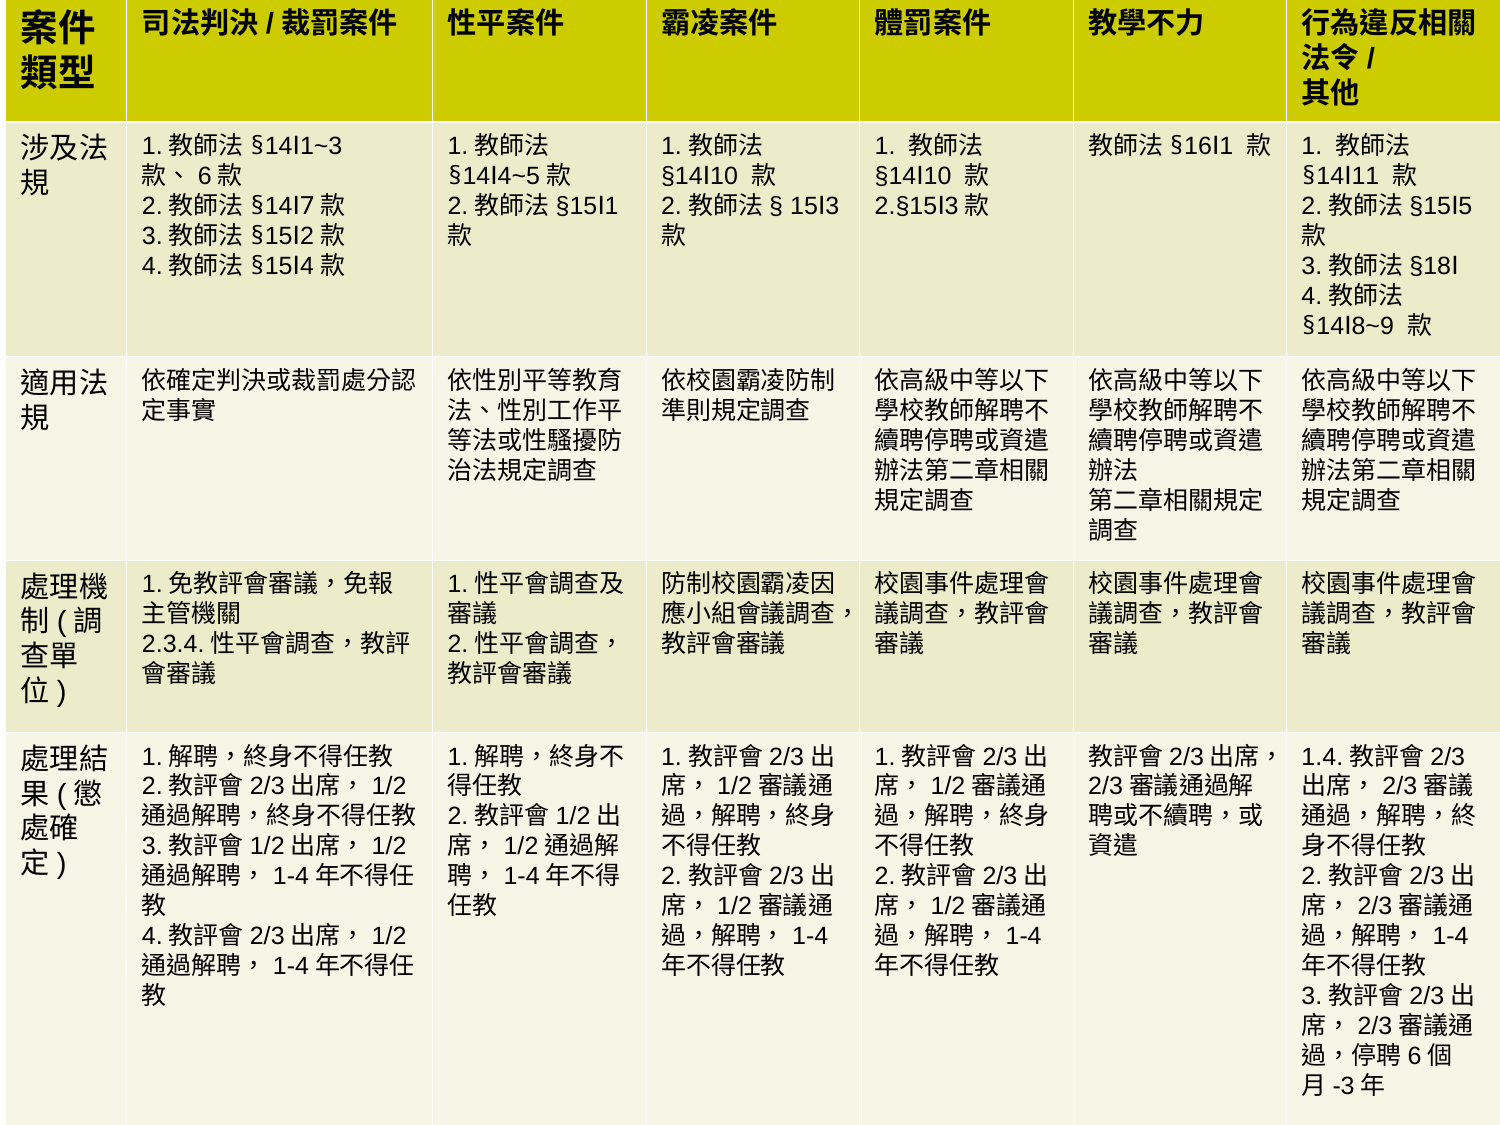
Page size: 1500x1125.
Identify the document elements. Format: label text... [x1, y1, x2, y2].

table_cell 1.教師法§14Ⅰ1~3款、6款 2.教師法§14Ⅰ7款 3.教師法§15Ⅰ2款 4.教師法§15Ⅰ4款 [127, 123, 432, 356]
table_cell 涉及法規 [6, 123, 126, 356]
table_header 案件類型 [6, 0, 126, 121]
table_cell 依確定判決或裁罰處分認定事實 [127, 357, 432, 560]
table_cell 防制校園霸凌因應小組會議調查，教評會審議 [647, 561, 859, 732]
table_header 行為違反相關法令/ 其他 [1287, 0, 1500, 121]
table_cell 處理機制(調查單位) [6, 561, 126, 732]
table_cell 依高級中等以下學校教師解聘不續聘停聘或資遣辦法第二章相關規定調查 [860, 357, 1073, 560]
table_cell 1.教師法§14Ⅰ10 款 2.教師法§ 15Ⅰ3款 [647, 123, 859, 356]
table_cell 依高級中等以下學校教師解聘不續聘停聘或資遣辦法第二章相關規定調查 [1287, 357, 1500, 560]
table_cell 1.免教評會審議，免報主管機關 2.3.4.性平會調查，教評會審議 [127, 561, 432, 732]
table_header 司法判決/裁罰案件 [127, 0, 432, 121]
table_cell 1.解聘，終身不得任教 2.教評會1/2出席，1/2通過解聘，1-4年不得任教 [433, 733, 646, 1125]
table_header 霸凌案件 [647, 0, 859, 121]
table_cell 1.性平會調查及審議 2.性平會調查，教評會審議 [433, 561, 646, 732]
table_cell 適用法規 [6, 357, 126, 560]
table_cell 依校園霸凌防制準則規定調查 [647, 357, 859, 560]
table_cell 1. 教師法§14Ⅰ11 款 2.教師法§15Ⅰ5款 3.教師法§18Ⅰ 4.教師法§14Ⅰ8~9 款 [1287, 123, 1500, 356]
table_cell 1.4.教評會2/3出席，2/3審議通過，解聘，終身不得任教 2.教評會2/3出席，2/3審議通過，解聘，1-4年不得任教 3.教評會2/3出席，2/3審議通過，停聘6個月-3年 [1287, 733, 1500, 1125]
table_cell 1.教評會2/3出席，1/2審議通過，解聘，終身不得任教 2.教評會2/3出席，1/2審議通過，解聘，1-4年不得任教 [860, 733, 1073, 1125]
table_cell 依性別平等教育法、性別工作平等法或性騷擾防治法規定調查 [433, 357, 646, 560]
table_cell 校園事件處理會議調查，教評會審議 [1287, 561, 1500, 732]
table_cell 校園事件處理會議調查，教評會審議 [860, 561, 1073, 732]
table_header 體罰案件 [860, 0, 1073, 121]
table_cell 1. 教師法§14Ⅰ10 款 2.§15Ⅰ3款 [860, 123, 1073, 356]
table_cell 1.教評會2/3出席，1/2審議通過，解聘，終身不得任教 2.教評會2/3出席，1/2審議通過，解聘，1-4年不得任教 [647, 733, 859, 1125]
table_cell 教評會2/3出席，2/3審議通過解聘或不續聘，或資遣 [1074, 733, 1286, 1125]
table_cell 依高級中等以下學校教師解聘不續聘停聘或資遣辦法 第二章相關規定調查 [1074, 357, 1286, 560]
table_cell 處理結果(懲處確定) [6, 733, 126, 1125]
table_cell 1.教師法§14Ⅰ4~5款 2.教師法§15Ⅰ1款 [433, 123, 646, 356]
table_header 性平案件 [433, 0, 646, 121]
table_cell 校園事件處理會議調查，教評會審議 [1074, 561, 1286, 732]
table_cell 教師法§16Ⅰ1 款 [1074, 123, 1286, 356]
table_cell 1.解聘，終身不得任教 2.教評會2/3出席，1/2通過解聘，終身不得任教 3.教評會1/2出席，1/2通過解聘，1-4年不得任教 4.教評會2/3出席，1/2通過解聘，1-4年不得任教 [127, 733, 432, 1125]
table_header 教學不力 [1074, 0, 1286, 121]
